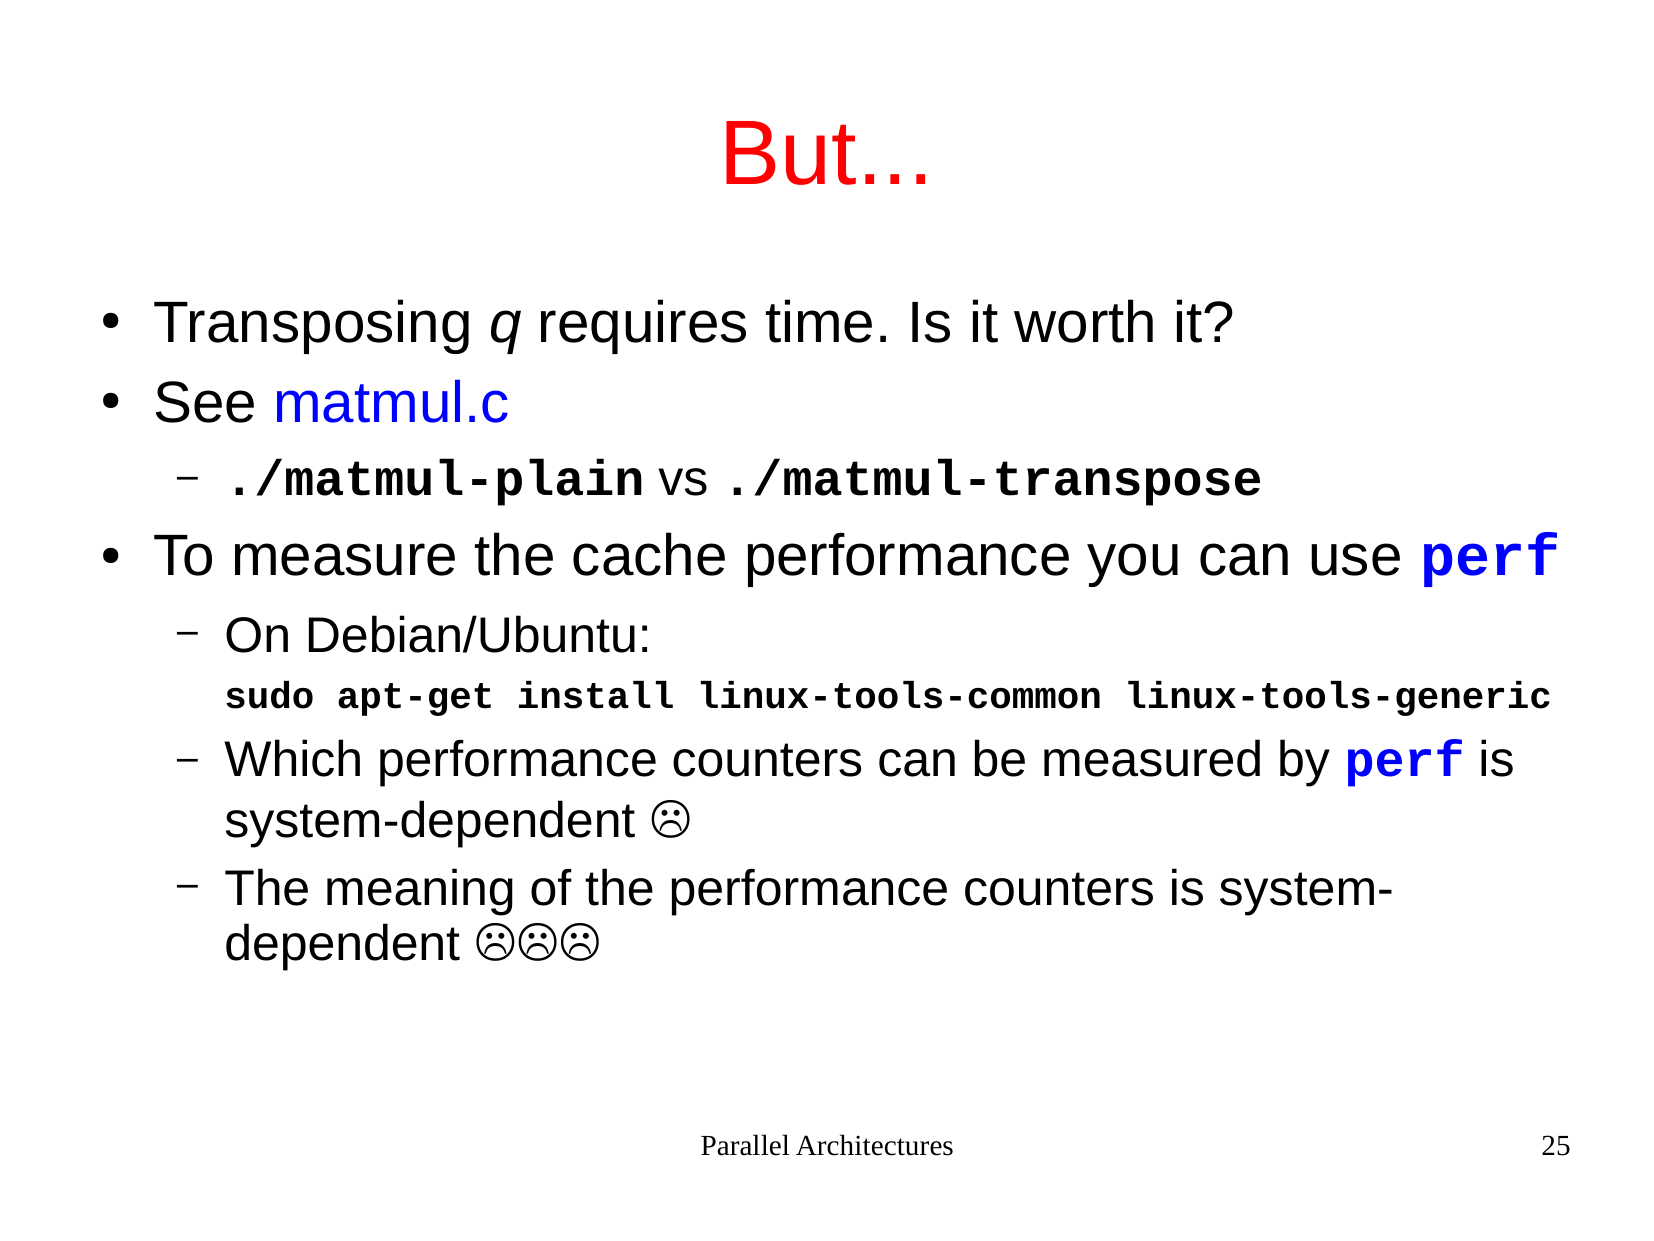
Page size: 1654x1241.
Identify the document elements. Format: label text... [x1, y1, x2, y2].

list Transposing q requires time. Is it worth it? See matmul.c ./matmul-plain vs ./matmul-transpose To measure the cache performance you can use perf On Debian/Ubuntu: sudo apt-get install linux-tools-common linux-tools-generic Which performance counters can be measured by perf is system-dependent ☹ The meaning of the performance counters is system-dependent ☹☹☹ [82, 290, 1571, 1109]
title But... [82, 49, 1571, 257]
